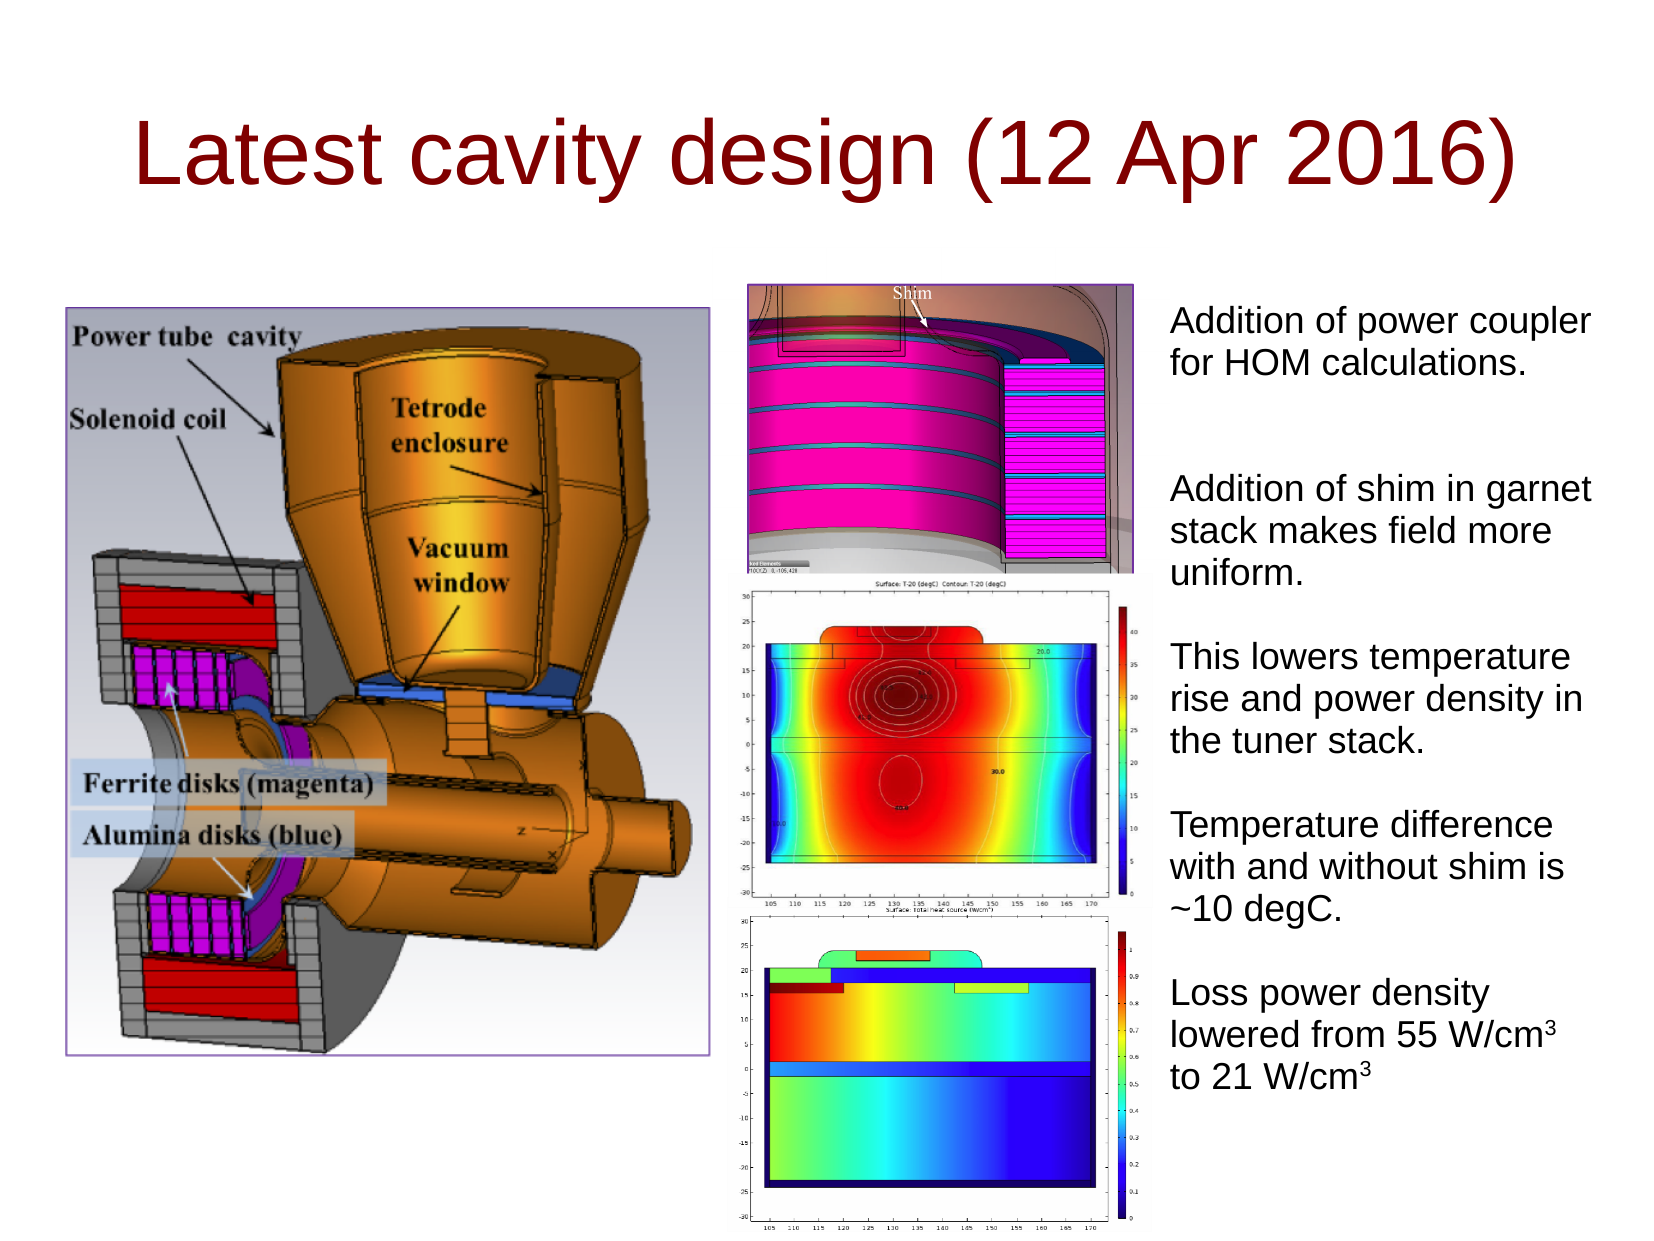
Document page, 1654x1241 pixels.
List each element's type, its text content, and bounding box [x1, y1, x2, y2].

picture [51, 307, 711, 1058]
title Latest cavity design (12 Apr 2016) [82, 49, 1571, 257]
picture [712, 247, 1170, 1232]
text_box Addition of power coupler for HOM calculations. Addition of shim in garnet stack makes field more uniform. This lowers temperature rise and power density in the tuner stack. Temperature difference with and without shim is ~10 degC. Loss power density lowered from 55 W/cm3 to 21 W/cm3 [1155, 292, 1613, 1108]
